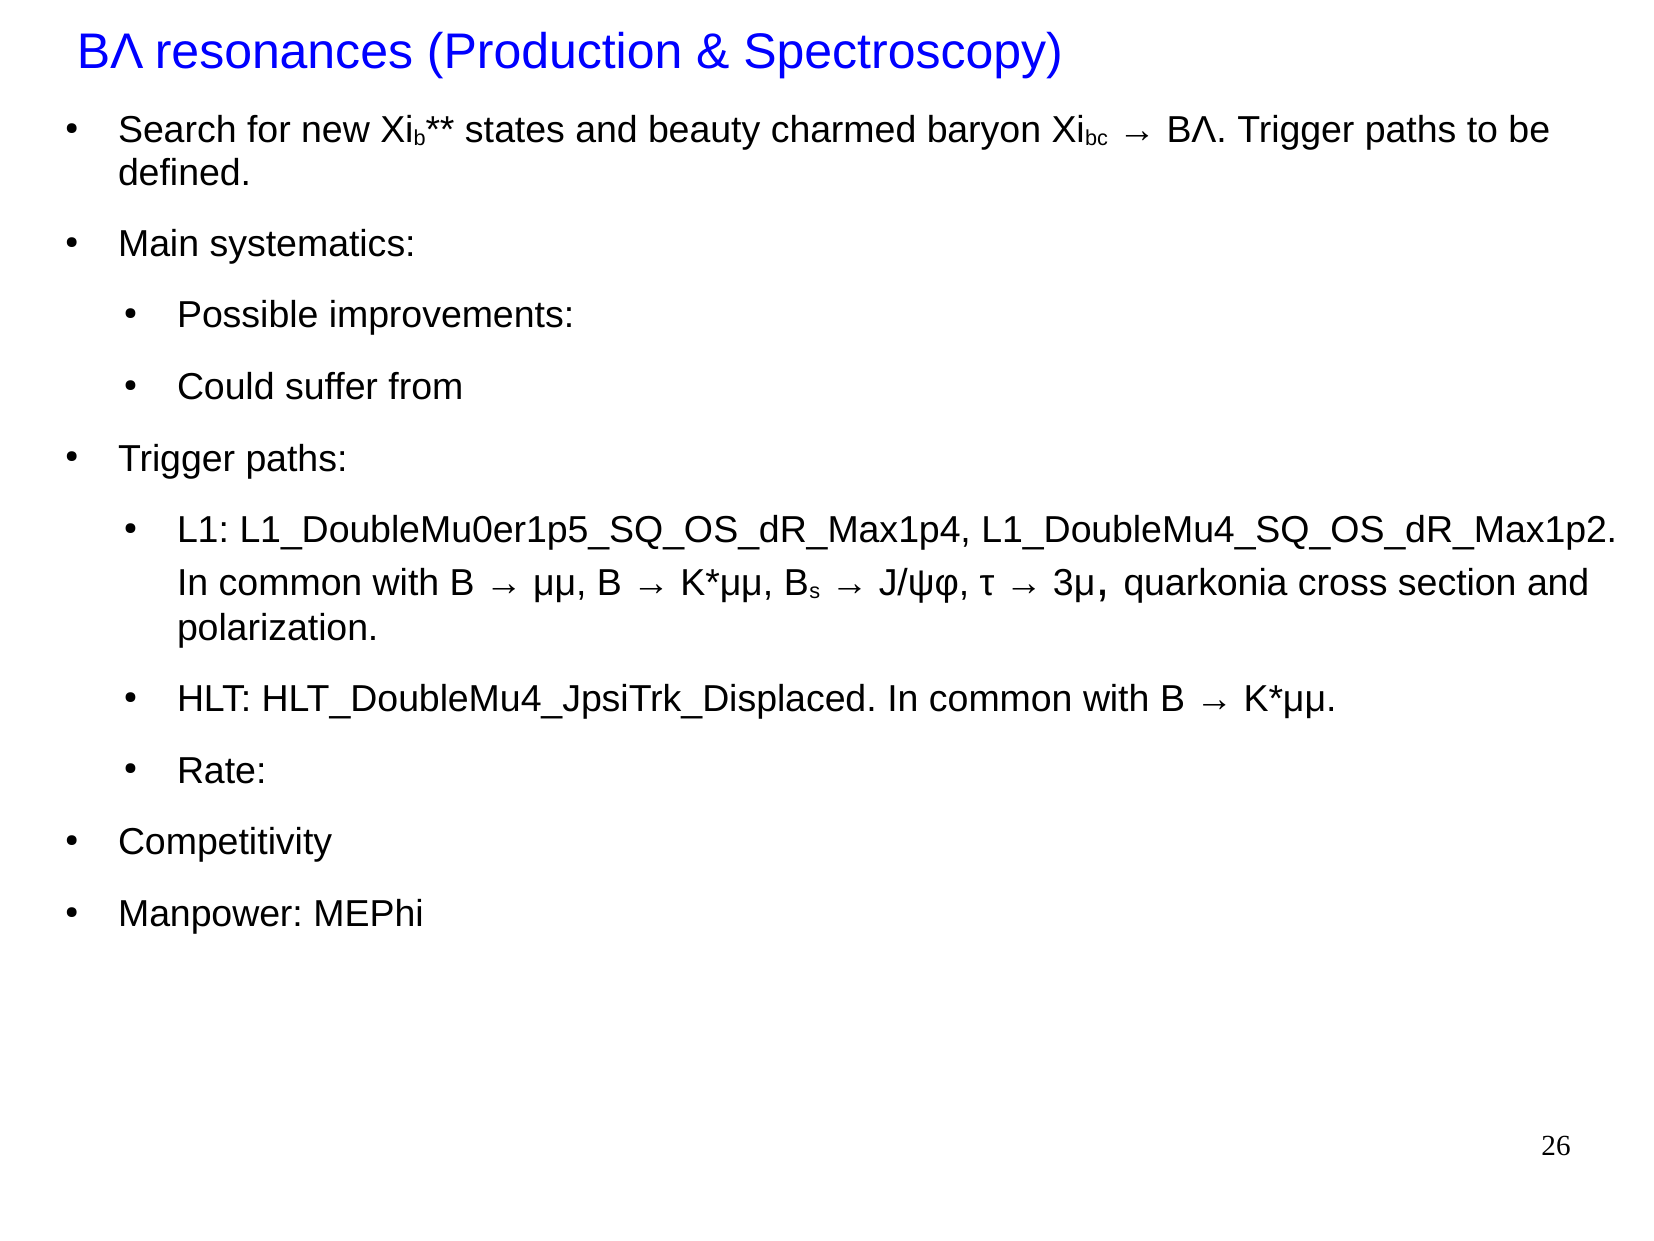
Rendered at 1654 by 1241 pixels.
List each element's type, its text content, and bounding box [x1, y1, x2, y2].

list BΛ resonances (Production & Spectroscopy) Search for new Xib** states and beauty charmed baryon Xibc → BΛ. Trigger paths to be defined. Main systematics: Possible improvements: Could suffer from Trigger paths: L1: L1_DoubleMu0er1p5_SQ_OS_dR_Max1p4, L1_DoubleMu4_SQ_OS_dR_Max1p2. In common with B → μμ, B → K*μμ, Bs → J/ψφ, τ → 3μ, quarkonia cross section and polarization. HLT: HLT_DoubleMu4_JpsiTrk_Displaced. In common with B → K*μμ. Rate: Competitivity Manpower: MEPhi [5, 23, 1648, 957]
